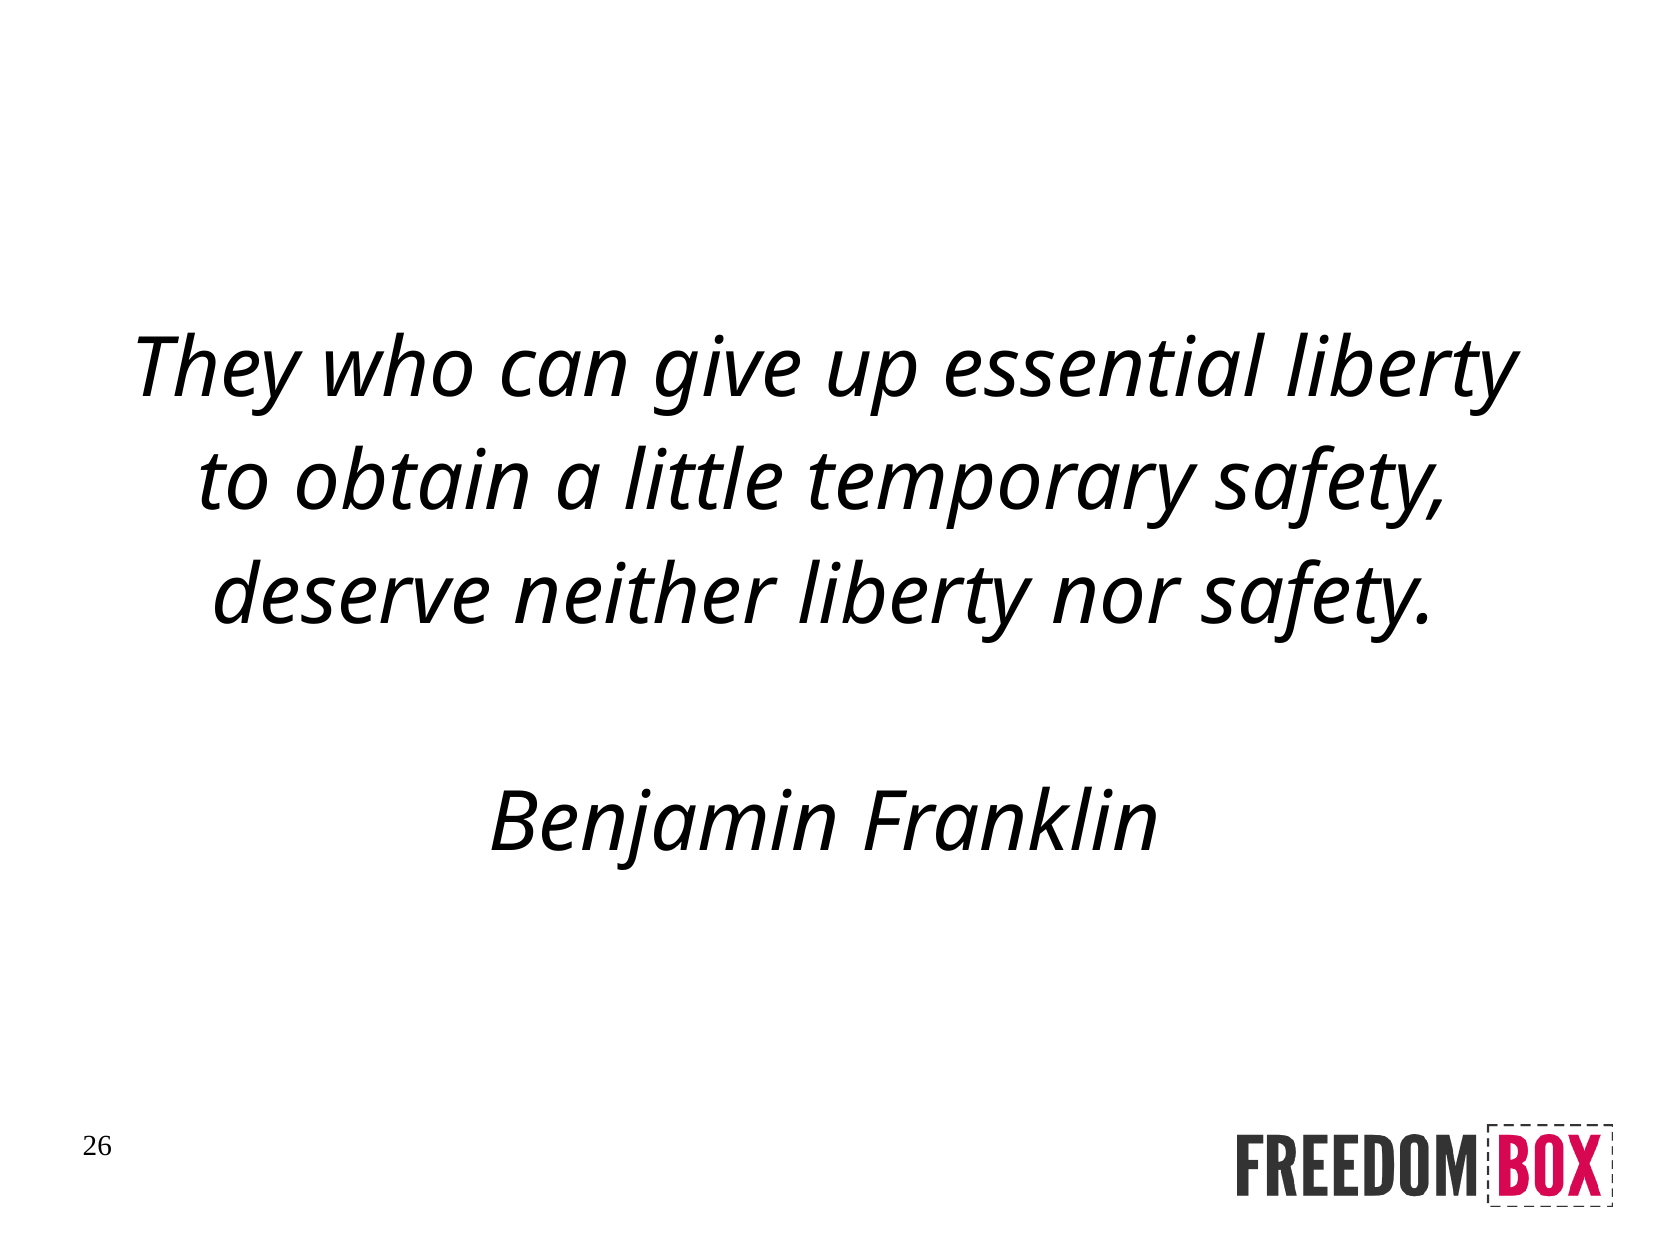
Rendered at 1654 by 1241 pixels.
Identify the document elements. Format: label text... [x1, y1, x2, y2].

text_box They who can give up essential liberty to obtain a little temporary safety, deserve neither liberty nor safety. Benjamin Franklin [75, 300, 1576, 1013]
picture [1237, 1124, 1613, 1207]
